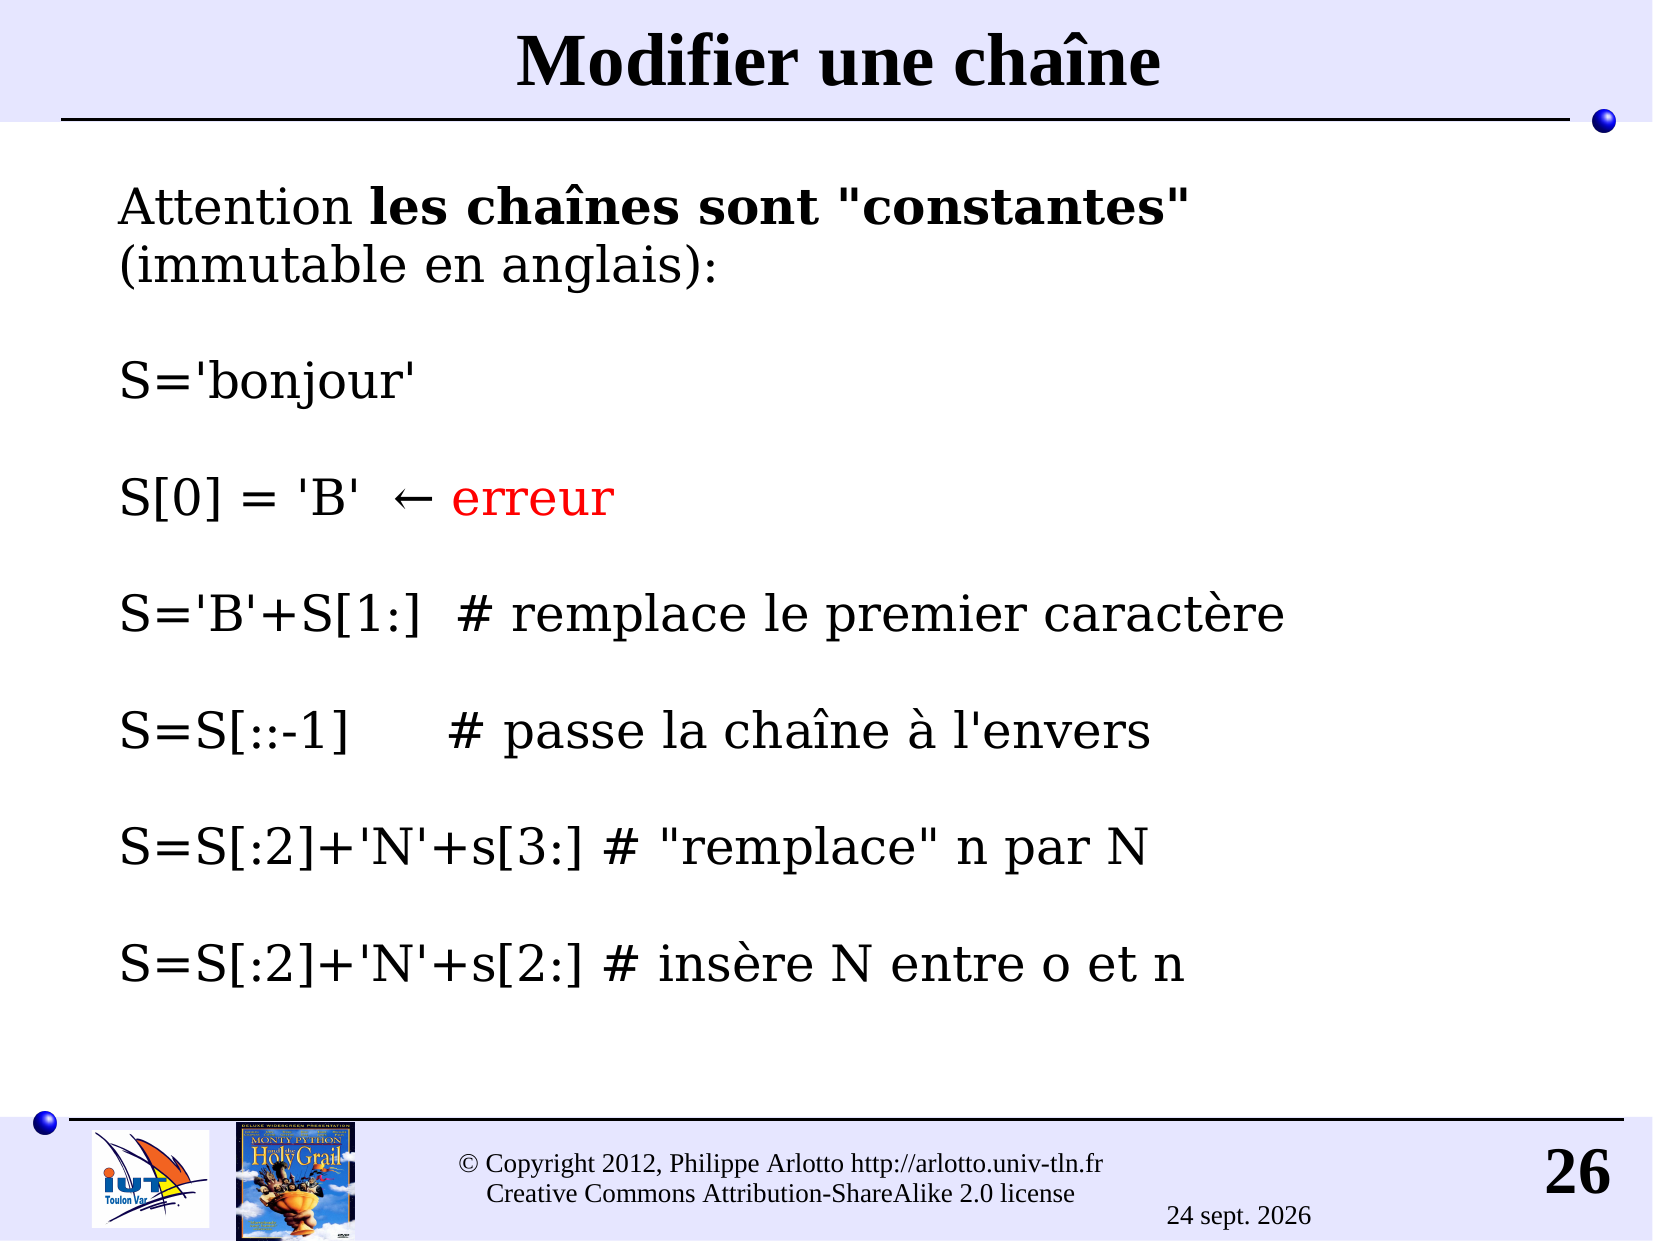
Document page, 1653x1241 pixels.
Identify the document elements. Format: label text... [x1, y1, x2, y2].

text_box Attention les chaînes sont "constantes" (immutable en anglais): S='bonjour' S[0] = 'B' ← erreur S='B'+S[1:] # remplace le premier caractère S=S[::-1] # passe la chaîne à l'envers S=S[:2]+'N'+s[3:] # "remplace" n par N S=S[:2]+'N'+s[2:] # insère N entre o et n [118, 177, 1288, 1110]
title Modifier une chaîne [95, 14, 1585, 107]
picture [236, 1122, 355, 1241]
